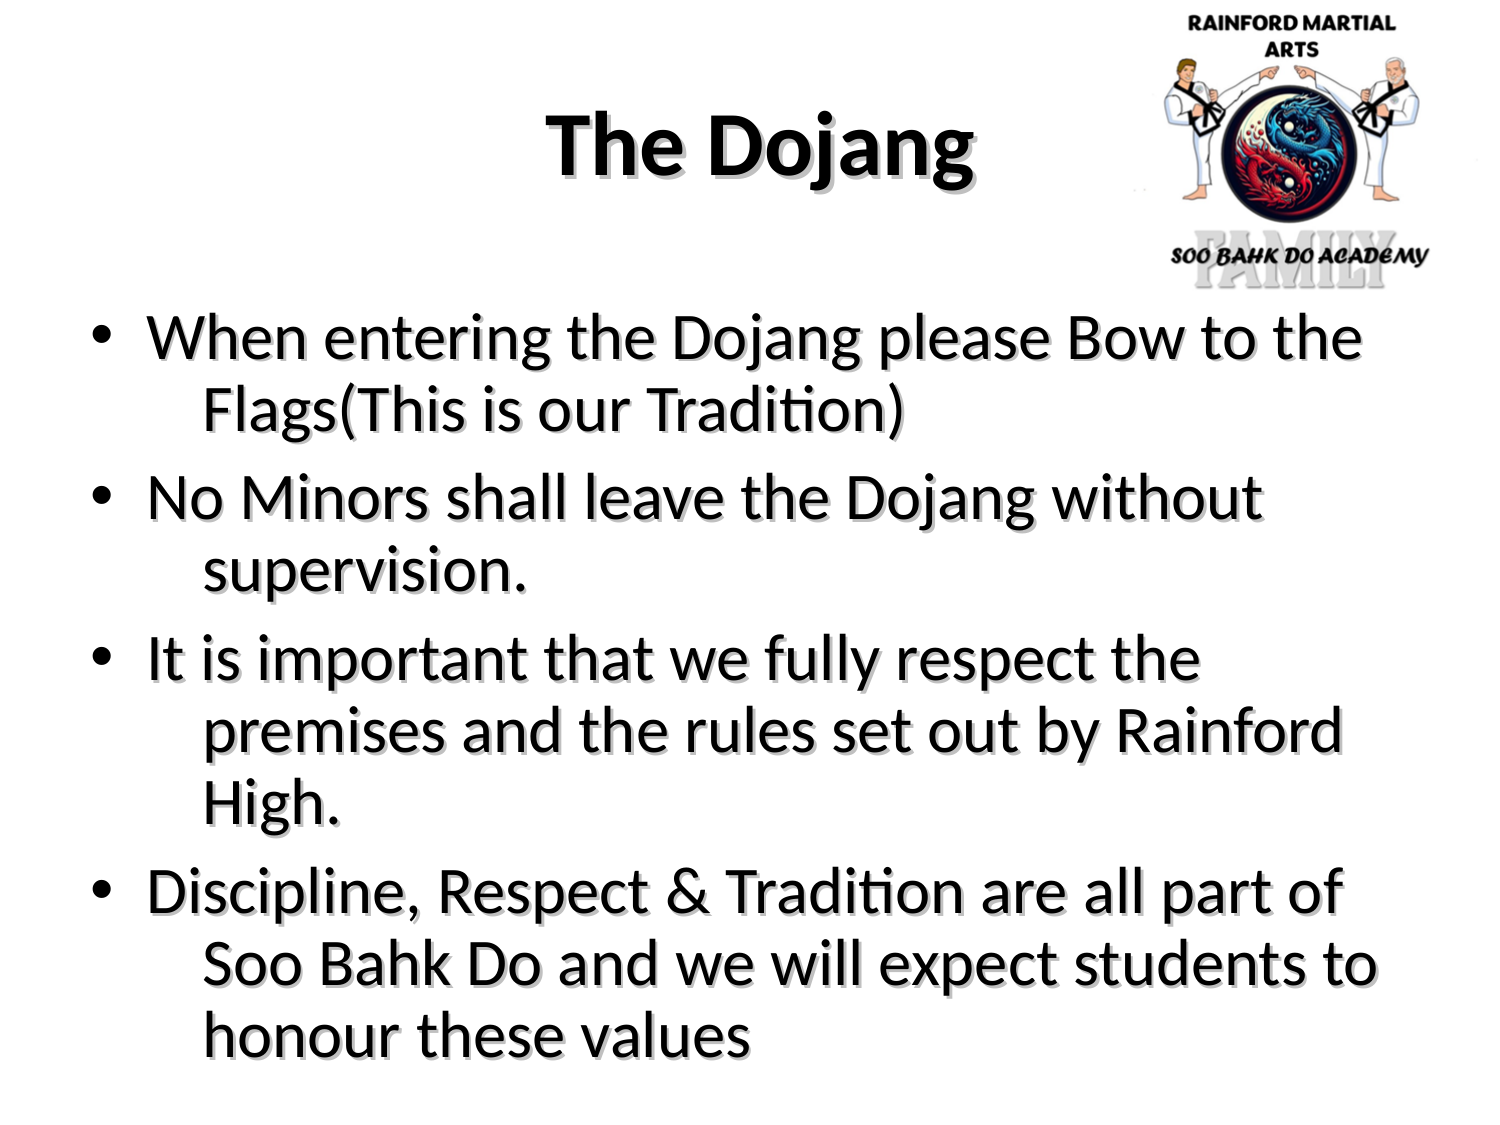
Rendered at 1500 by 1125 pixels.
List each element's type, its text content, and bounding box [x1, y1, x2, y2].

list When entering the Dojang please Bow to the Flags(This is our Tradition) No Minors shall leave the Dojang without supervision. It is important that we fully respect the premises and the rules set out by Rainford High. Discipline, Respect & Tradition are all part of Soo Bahk Do and we will expect students to honour these values [75, 294, 1426, 1091]
title The Dojang [75, 45, 1088, 233]
picture [1088, 0, 1500, 295]
